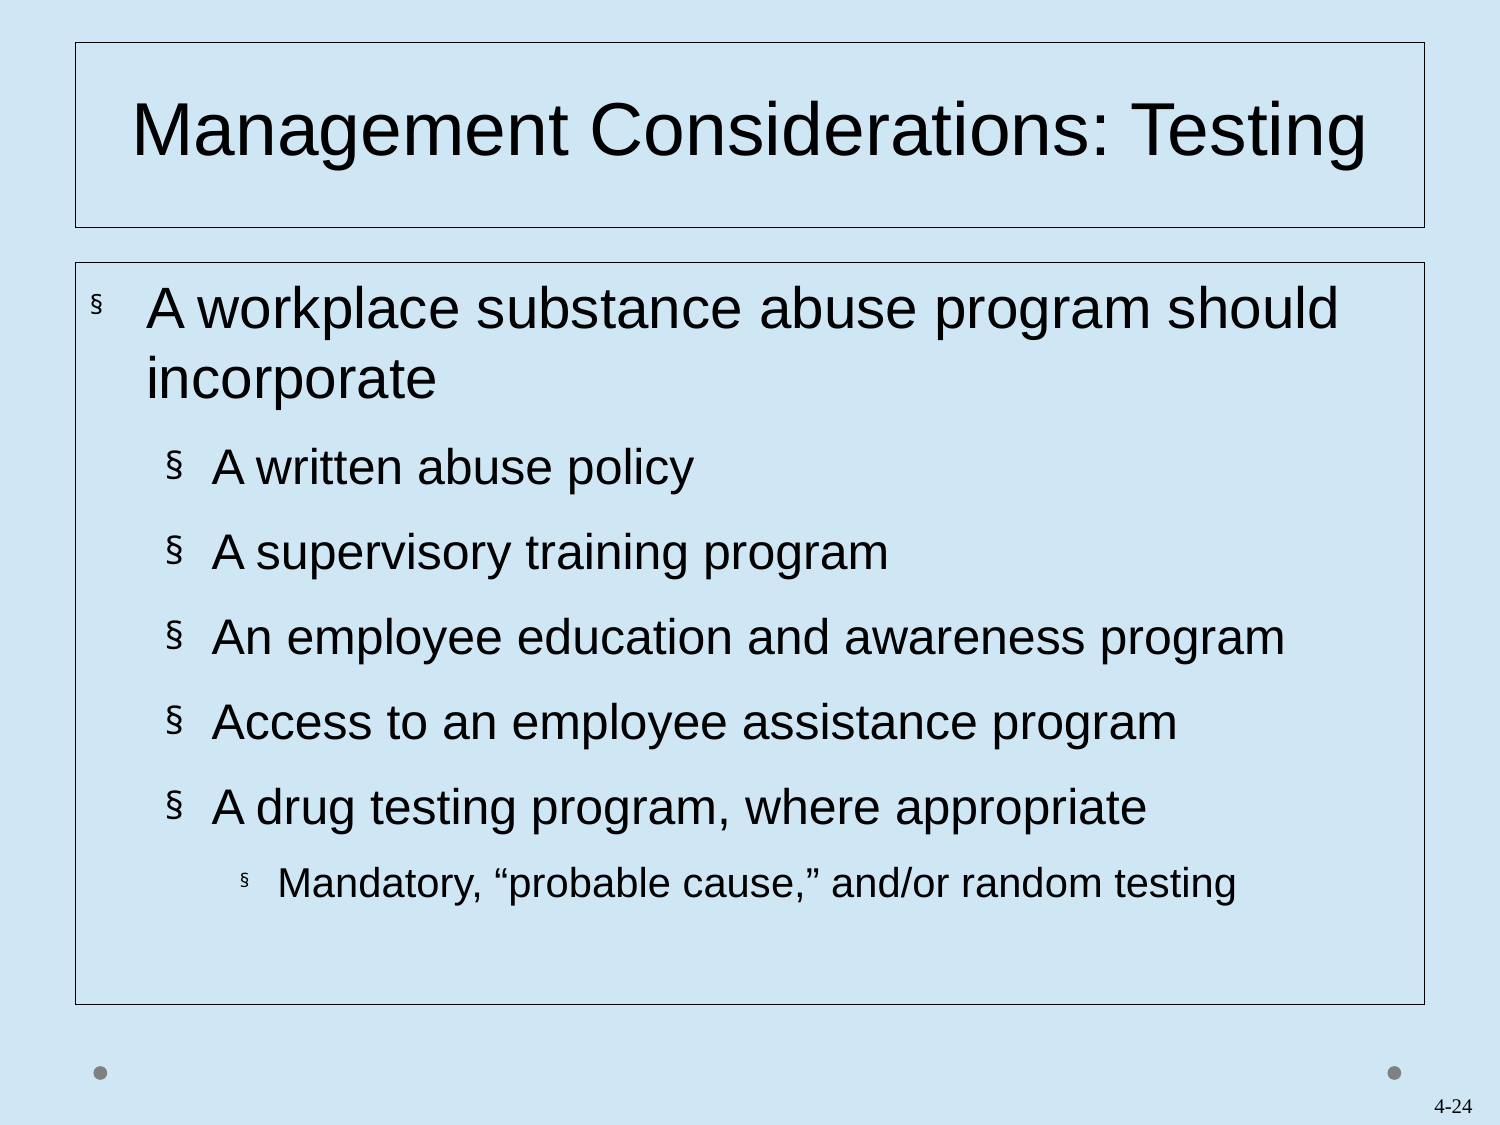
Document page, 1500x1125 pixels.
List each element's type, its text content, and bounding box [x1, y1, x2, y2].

title Management Considerations: Testing [75, 42, 1425, 228]
list A workplace substance abuse program should incorporate A written abuse policy A supervisory training program An employee education and awareness program Access to an employee assistance program A drug testing program, where appropriate Mandatory, “probable cause,” and/or random testing [75, 262, 1425, 1005]
